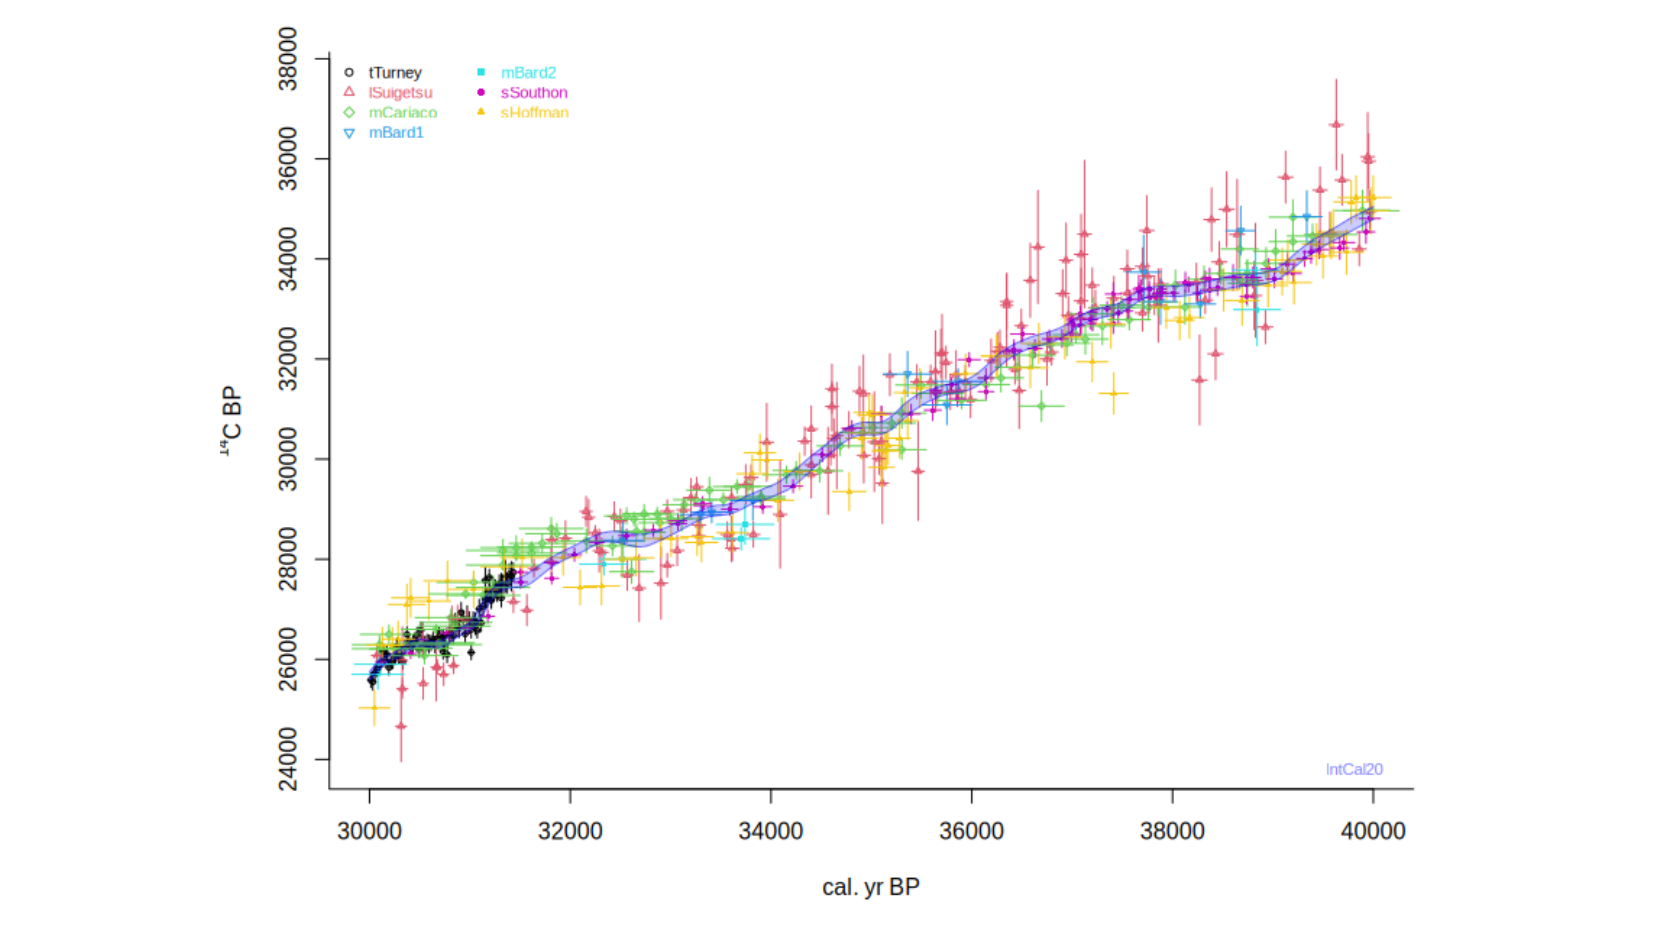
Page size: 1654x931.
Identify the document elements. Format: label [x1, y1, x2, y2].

picture [220, 0, 1433, 930]
